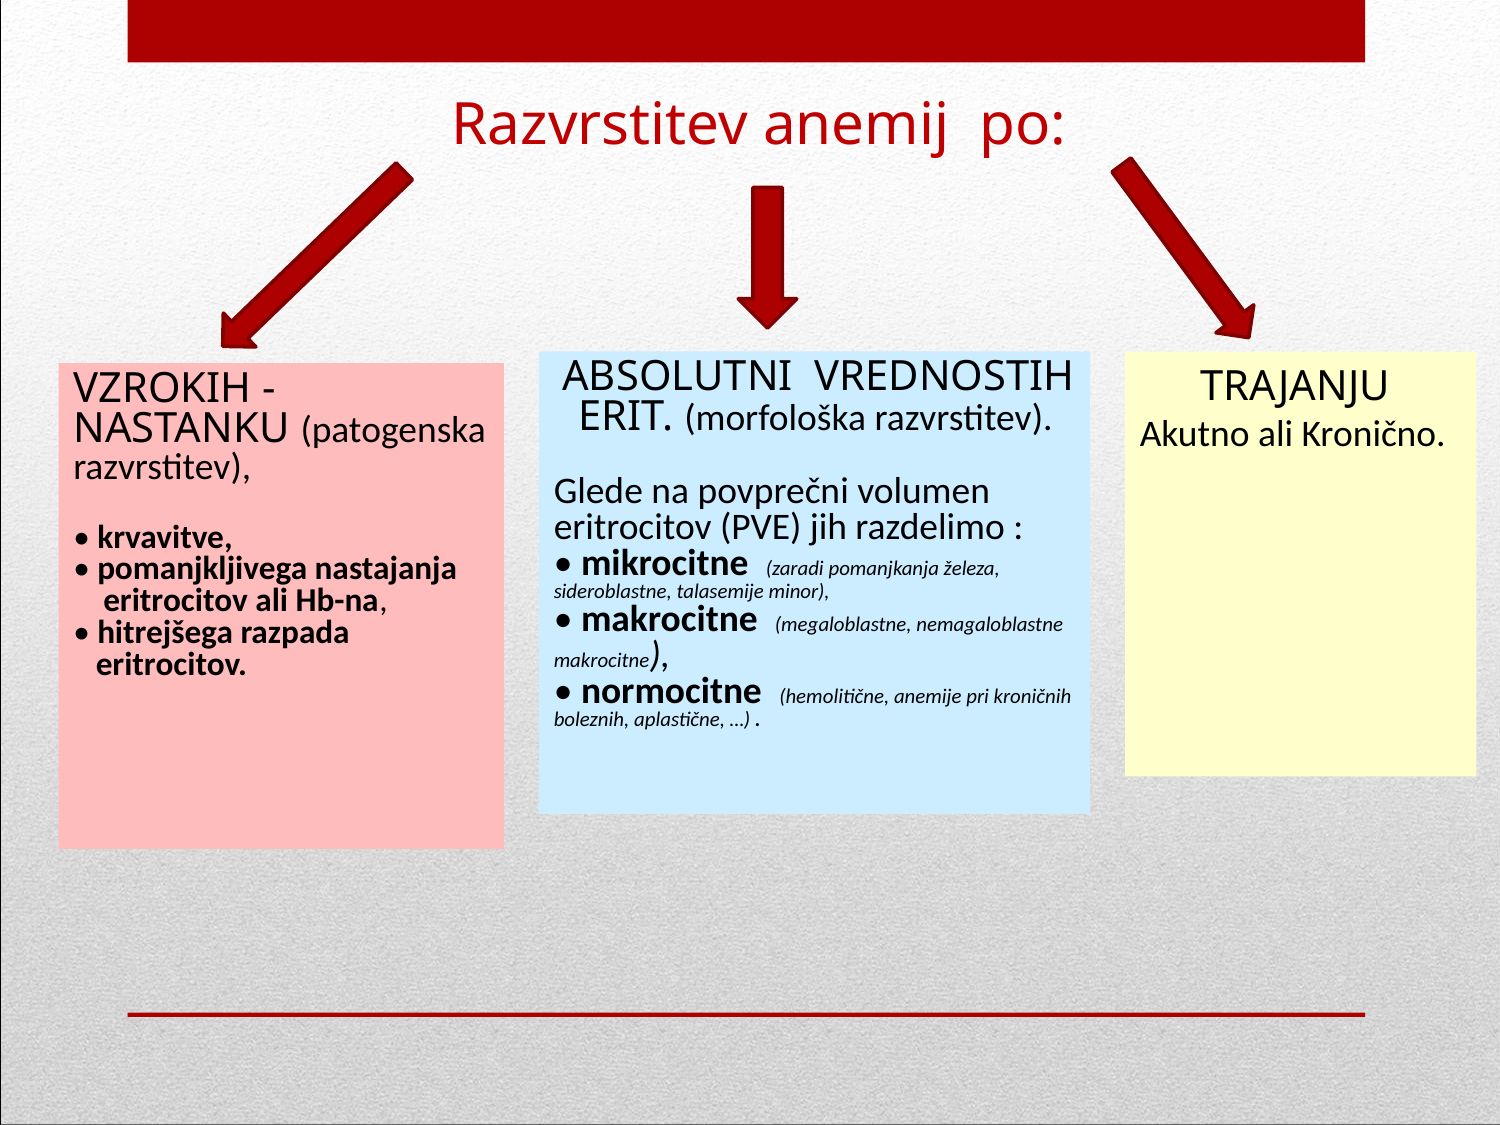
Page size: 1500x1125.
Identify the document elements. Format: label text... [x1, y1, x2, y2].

text_box [738, 187, 797, 329]
text_box VZROKIH - NASTANKU (patogenska razvrstitev), • krvavitve, • pomanjkljivega nastajanja eritrocitov ali Hb-na, • hitrejšega razpada eritrocitov. [58, 363, 504, 849]
text_box [1112, 157, 1254, 338]
text_box ABSOLUTNI VREDNOSTIH ERIT. (morfološka razvrstitev). Glede na povprečni volumen eritrocitov (PVE) jih razdelimo : • mikrocitne (zaradi pomanjkanja železa, sideroblastne, talasemije minor), • makrocitne (megaloblastne, nemagaloblastne makrocitne), • normocitne (hemolitične, anemije pri kroničnih boleznih, aplastične, …) . [539, 351, 1090, 814]
text_box TRAJANJU Akutno ali Kronično. [1125, 351, 1477, 777]
picture [0, 0, 1500, 1125]
text_box [222, 162, 413, 347]
title Razvrstitev anemij po: [187, 82, 1300, 164]
